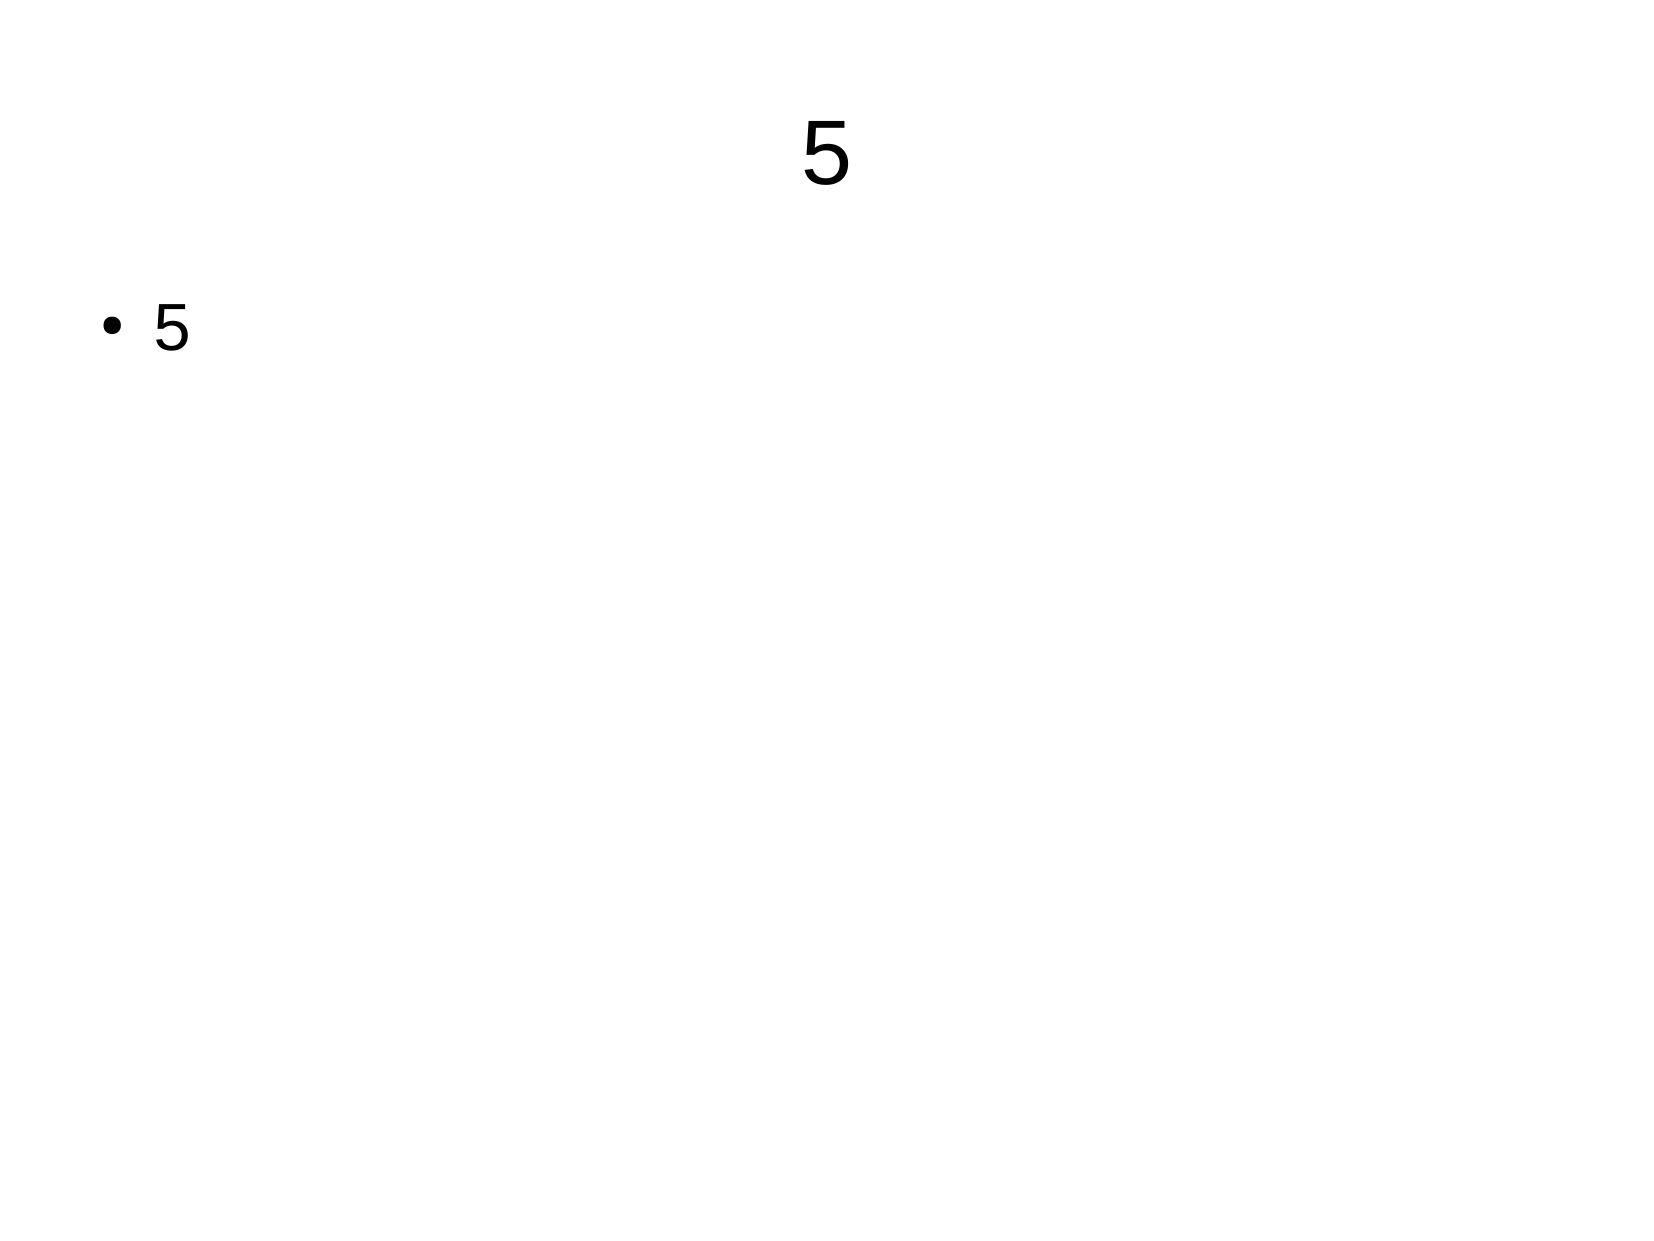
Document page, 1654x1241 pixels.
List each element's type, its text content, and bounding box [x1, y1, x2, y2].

list <number> [82, 290, 1571, 1109]
title <number> [82, 49, 1571, 257]
